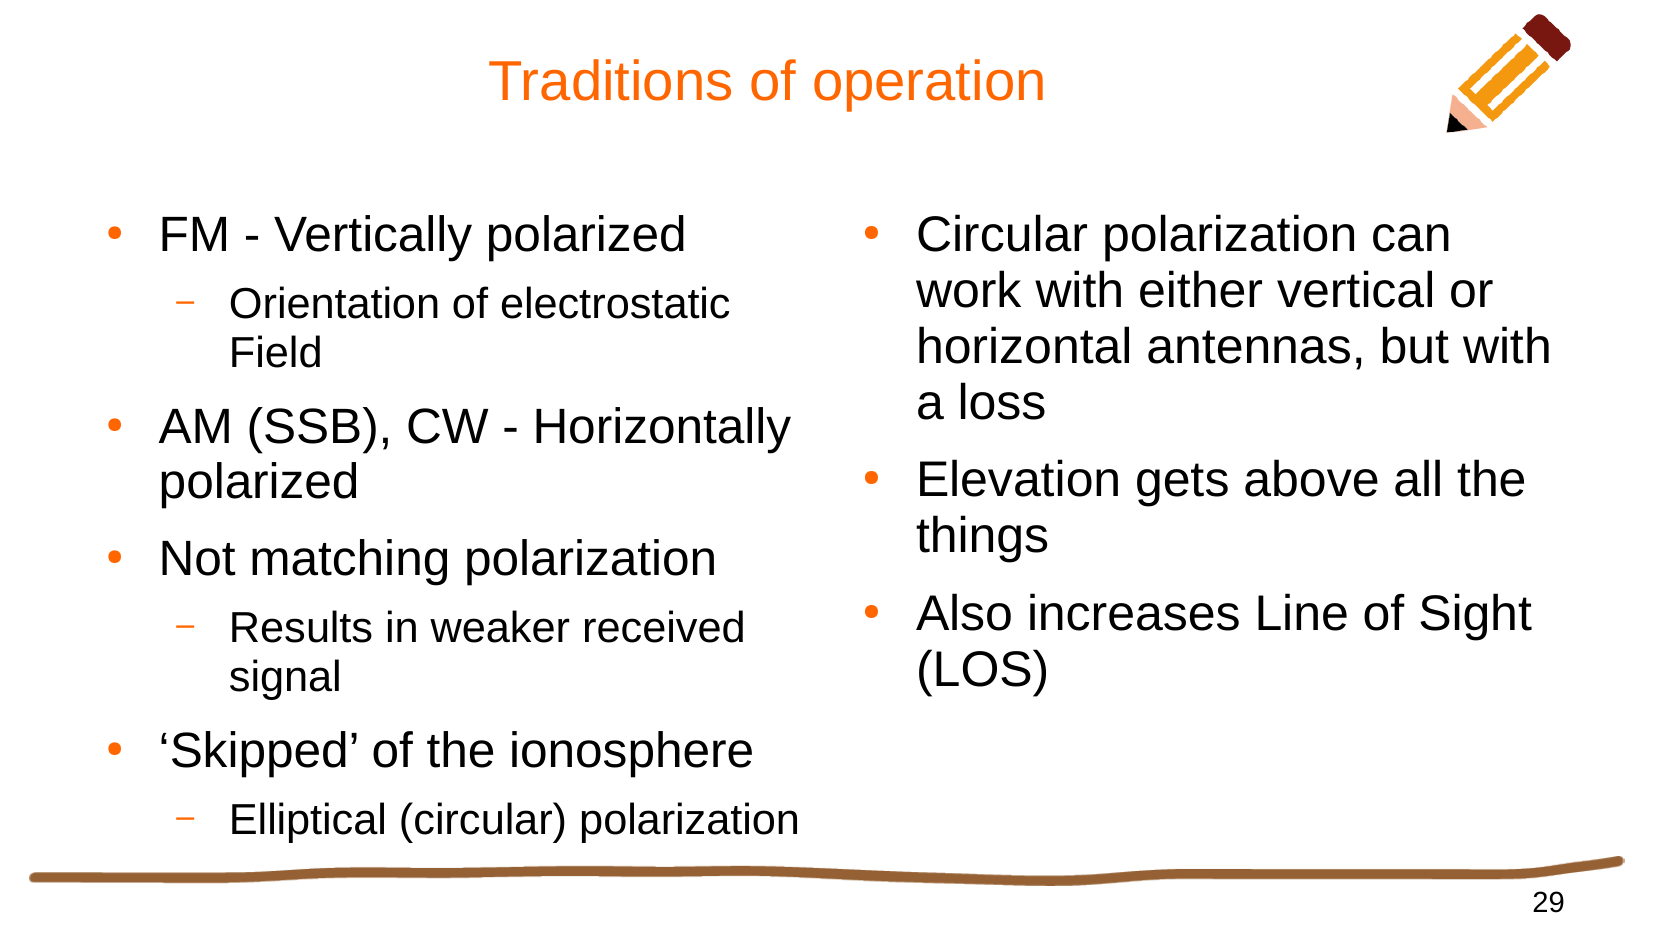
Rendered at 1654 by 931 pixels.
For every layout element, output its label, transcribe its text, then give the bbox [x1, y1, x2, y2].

title Traditions of operation [88, 29, 1447, 133]
picture [1446, 14, 1571, 133]
list FM - Vertically polarized Orientation of electrostatic Field AM (SSB), CW - Horizontally polarized Not matching polarization Results in weaker received signal ‘Skipped’ of the ionosphere Elliptical (circular) polarization [88, 206, 809, 857]
list Circular polarization can work with either vertical or horizontal antennas, but with a loss Elevation gets above all the things Also increases Line of Sight (LOS) [845, 206, 1566, 857]
picture [29, 856, 1625, 886]
